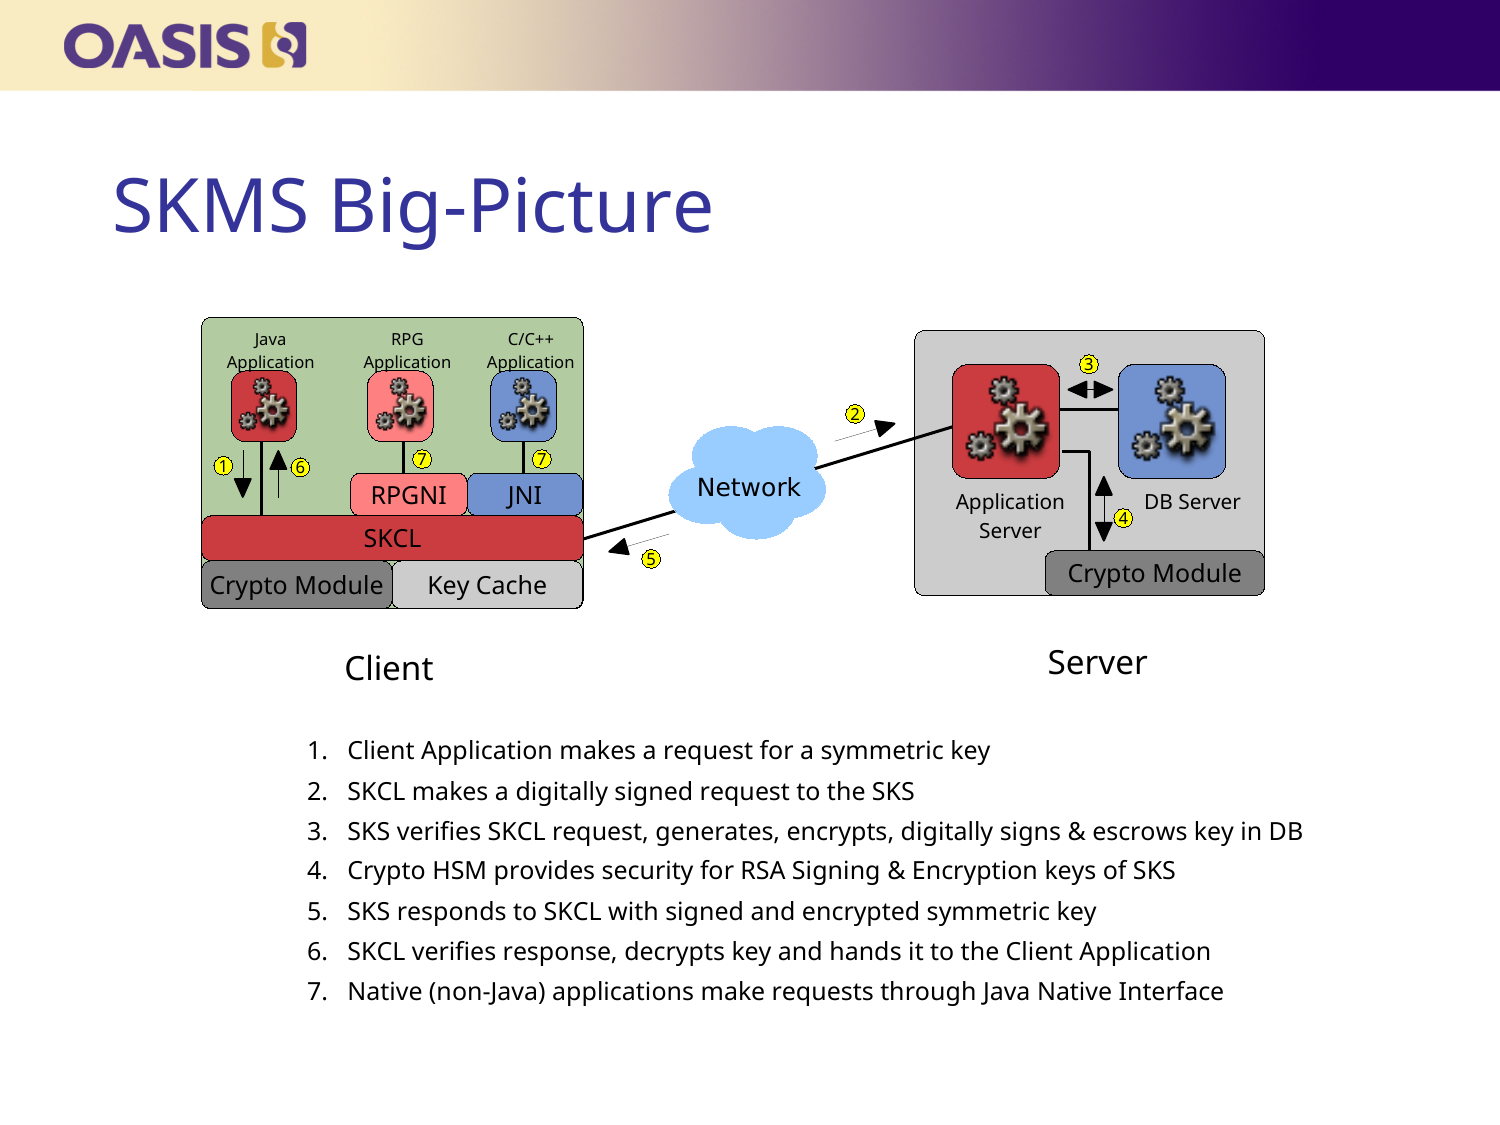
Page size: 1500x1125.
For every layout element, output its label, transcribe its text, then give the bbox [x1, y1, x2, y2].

text_box Crypto Module [1045, 550, 1265, 596]
title SKMS Big-Picture [112, 114, 1388, 303]
text_box Key Cache [392, 560, 583, 609]
text_box 6 [290, 457, 310, 477]
text_box 4 [1113, 508, 1133, 528]
text_box [201, 317, 584, 523]
text_box [387, 604, 397, 609]
text_box C/C++ Application [472, 320, 588, 379]
text_box 5 [641, 549, 661, 569]
text_box Client [329, 637, 469, 705]
text_box [914, 330, 1265, 596]
text_box Java Application [212, 320, 328, 379]
text_box Server [1032, 631, 1190, 699]
text_box 1. Client Application makes a request for a symmetric key 2. SKCL makes a digitally signed request to the SKS 3. SKS verifies SKCL request, generates, encrypts, digitally signs & escrows key in DB 4. Crypto HSM provides security for RSA Signing & Encryption keys of SKS 5. SKS responds to SKCL with signed and encrypted symmetric key 6. SKCL verifies response, decrypts key and hands it to the Client Application 7. Native (non-Java) applications make requests through Java Native Interface [292, 725, 1299, 1006]
text_box [668, 473, 814, 540]
text_box RPG Application [348, 320, 465, 379]
text_box 3 [1079, 354, 1099, 374]
text_box 1 [213, 456, 233, 476]
text_box Network [682, 465, 823, 510]
text_box 2 [845, 404, 865, 424]
text_box RPGNI [350, 473, 468, 516]
text_box SKCL [201, 515, 584, 561]
text_box JNI [467, 473, 583, 516]
text_box Application Server [941, 480, 1085, 552]
text_box 7 [412, 449, 432, 469]
text_box Crypto Module [201, 561, 392, 609]
text_box 7 [532, 449, 552, 469]
text_box [577, 554, 584, 601]
text_box [463, 509, 471, 515]
picture [0, 0, 1500, 1125]
text_box [692, 426, 818, 465]
text_box DB Server [1129, 480, 1267, 523]
text_box [201, 553, 208, 567]
